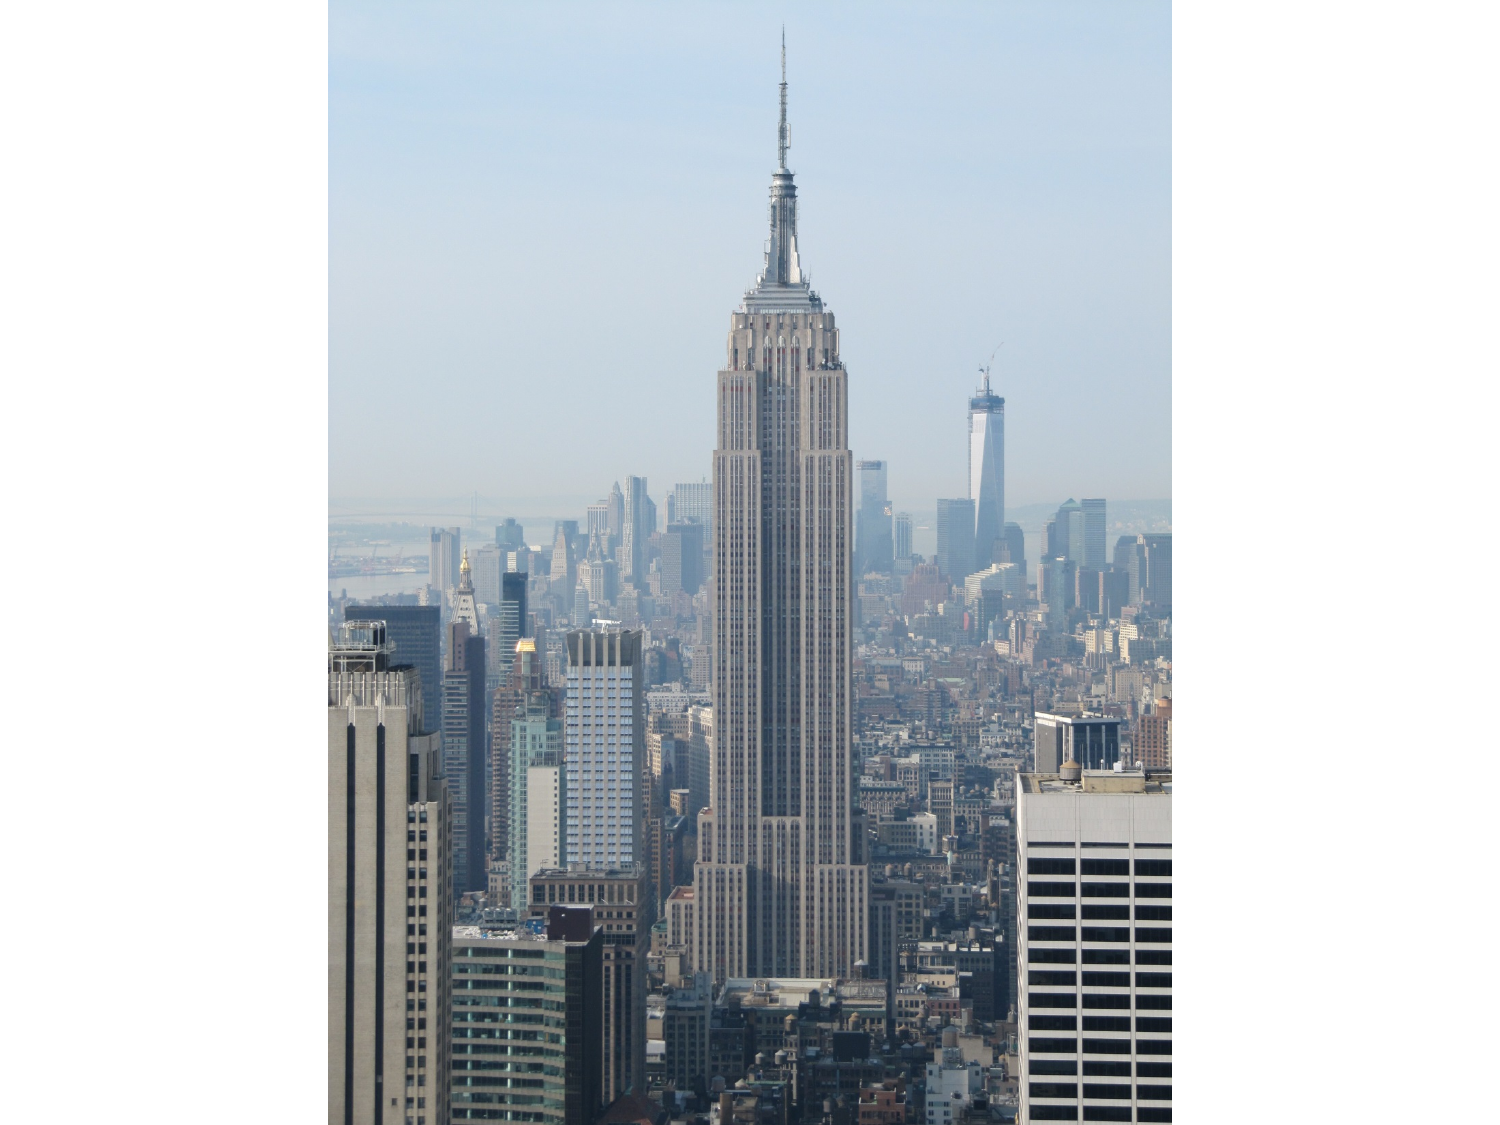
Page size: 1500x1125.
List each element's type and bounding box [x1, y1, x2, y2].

picture [328, 0, 1172, 1125]
